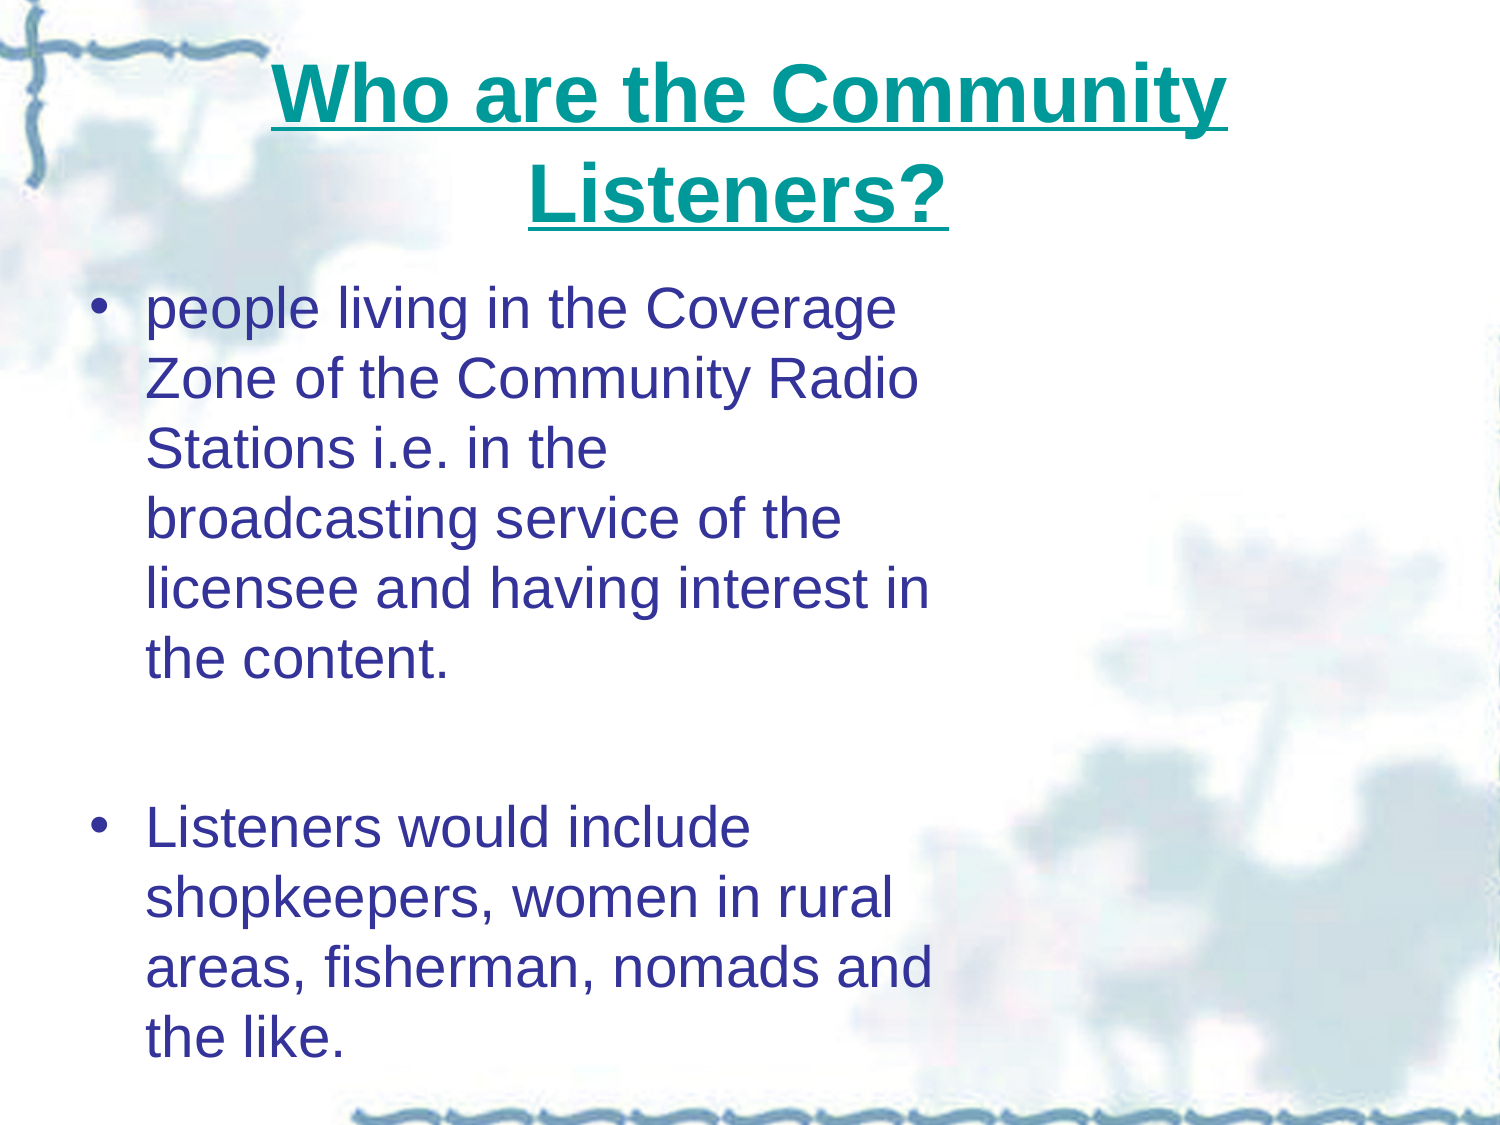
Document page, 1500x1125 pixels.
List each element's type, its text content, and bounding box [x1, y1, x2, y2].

picture [0, 0, 1500, 1125]
list people living in the Coverage Zone of the Community Radio Stations i.e. in the broadcasting service of the licensee and having interest in the content. Listeners would include shopkeepers, women in rural areas, fisherman, nomads and the like. [74, 262, 950, 1125]
title Who are the Community Listeners? [75, 31, 1426, 247]
